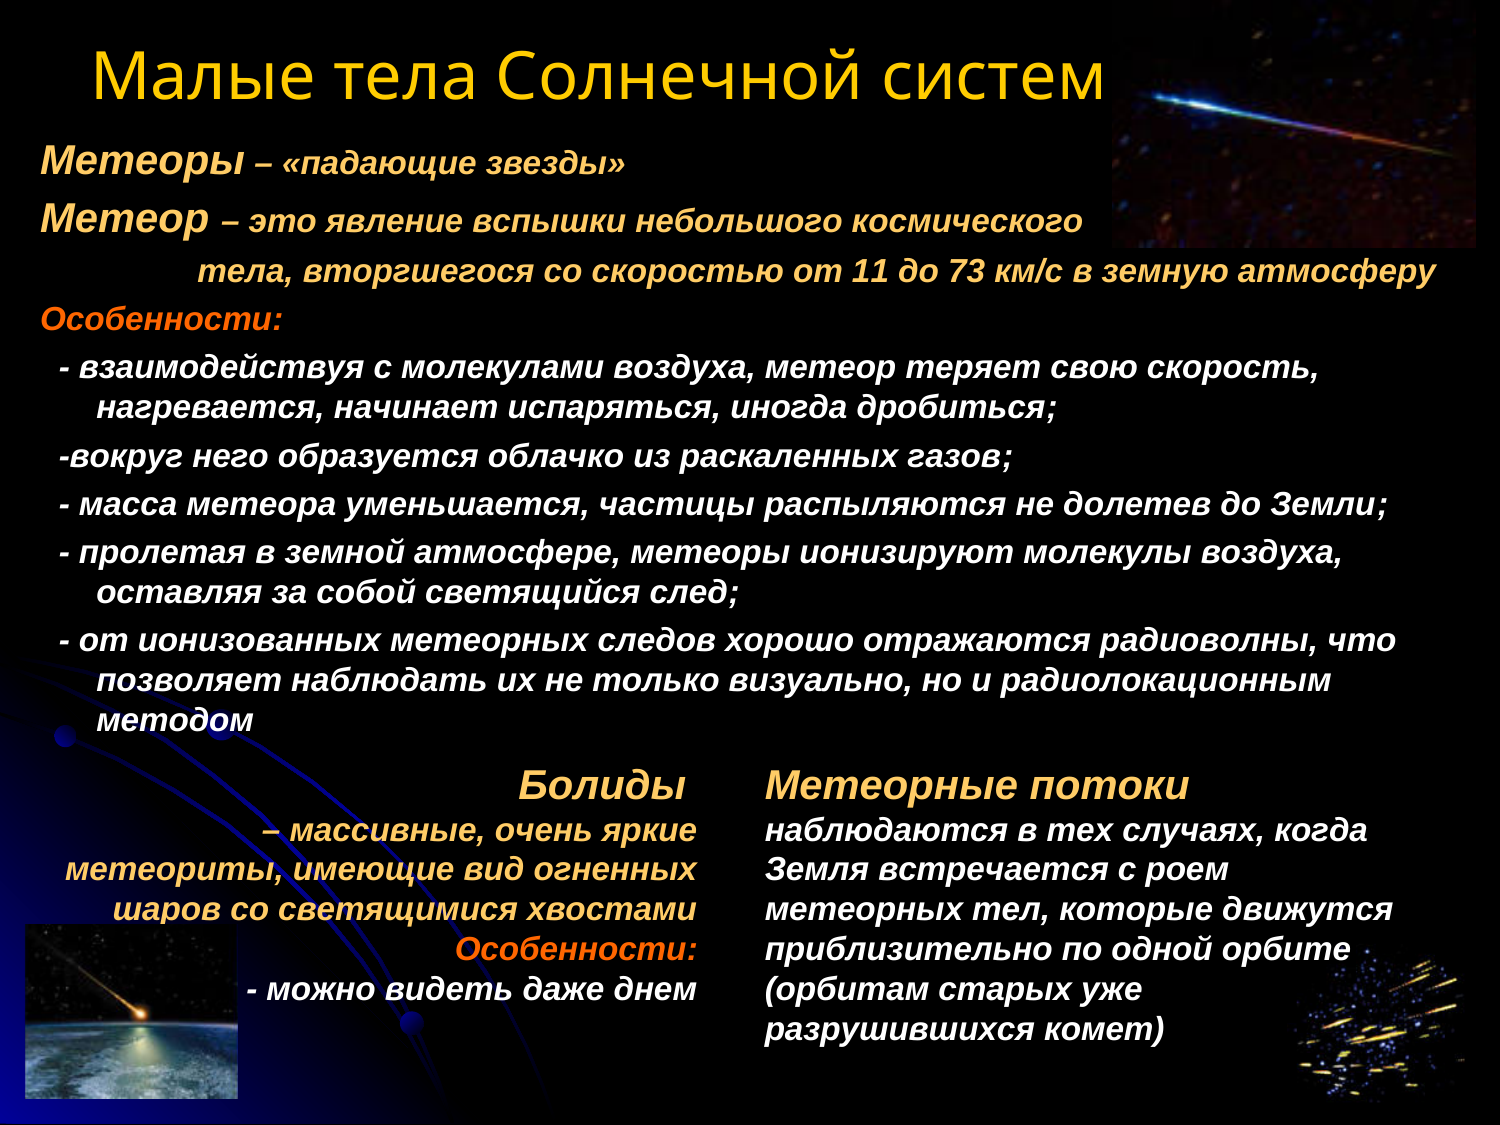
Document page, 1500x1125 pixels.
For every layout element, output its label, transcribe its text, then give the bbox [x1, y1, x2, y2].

text_box Болиды – массивные, очень яркие метеориты, имеющие вид огненных шаров со светящимися хвостами Особенности: - можно видеть даже днем [24, 750, 713, 1016]
text_box Метеоры – «падающие звезды» Метеор – это явление вспышки небольшого космического тела, вторгшегося со скоростью от 11 до 73 км/с в земную атмосферу Особенности: - взаимодействуя с молекулами воздуха, метеор теряет свою скорость, нагревается, начинает испаряться, иногда дробиться; -вокруг него образуется облачко из раскаленных газов; - масса метеора уменьшается, частицы распыляются не долетев до Земли; - пролетая в земной атмосфере, метеоры ионизируют молекулы воздуха, оставляя за собой светящийся след; - от ионизованных метеорных следов хорошо отражаются радиоволны, что позволяет наблюдать их не только визуально, но и радиолокационным методом [24, 124, 1476, 826]
text_box Малые тела Солнечной системы [75, 24, 1112, 124]
picture [24, 924, 238, 1099]
picture [1287, 924, 1472, 1110]
picture [1112, 0, 1476, 248]
text_box Метеорные потоки наблюдаются в тех случаях, когда Земля встречается с роем метеорных тел, которые движутся приблизительно по одной орбите (орбитам старых уже разрушившихся комет) [750, 750, 1426, 1055]
